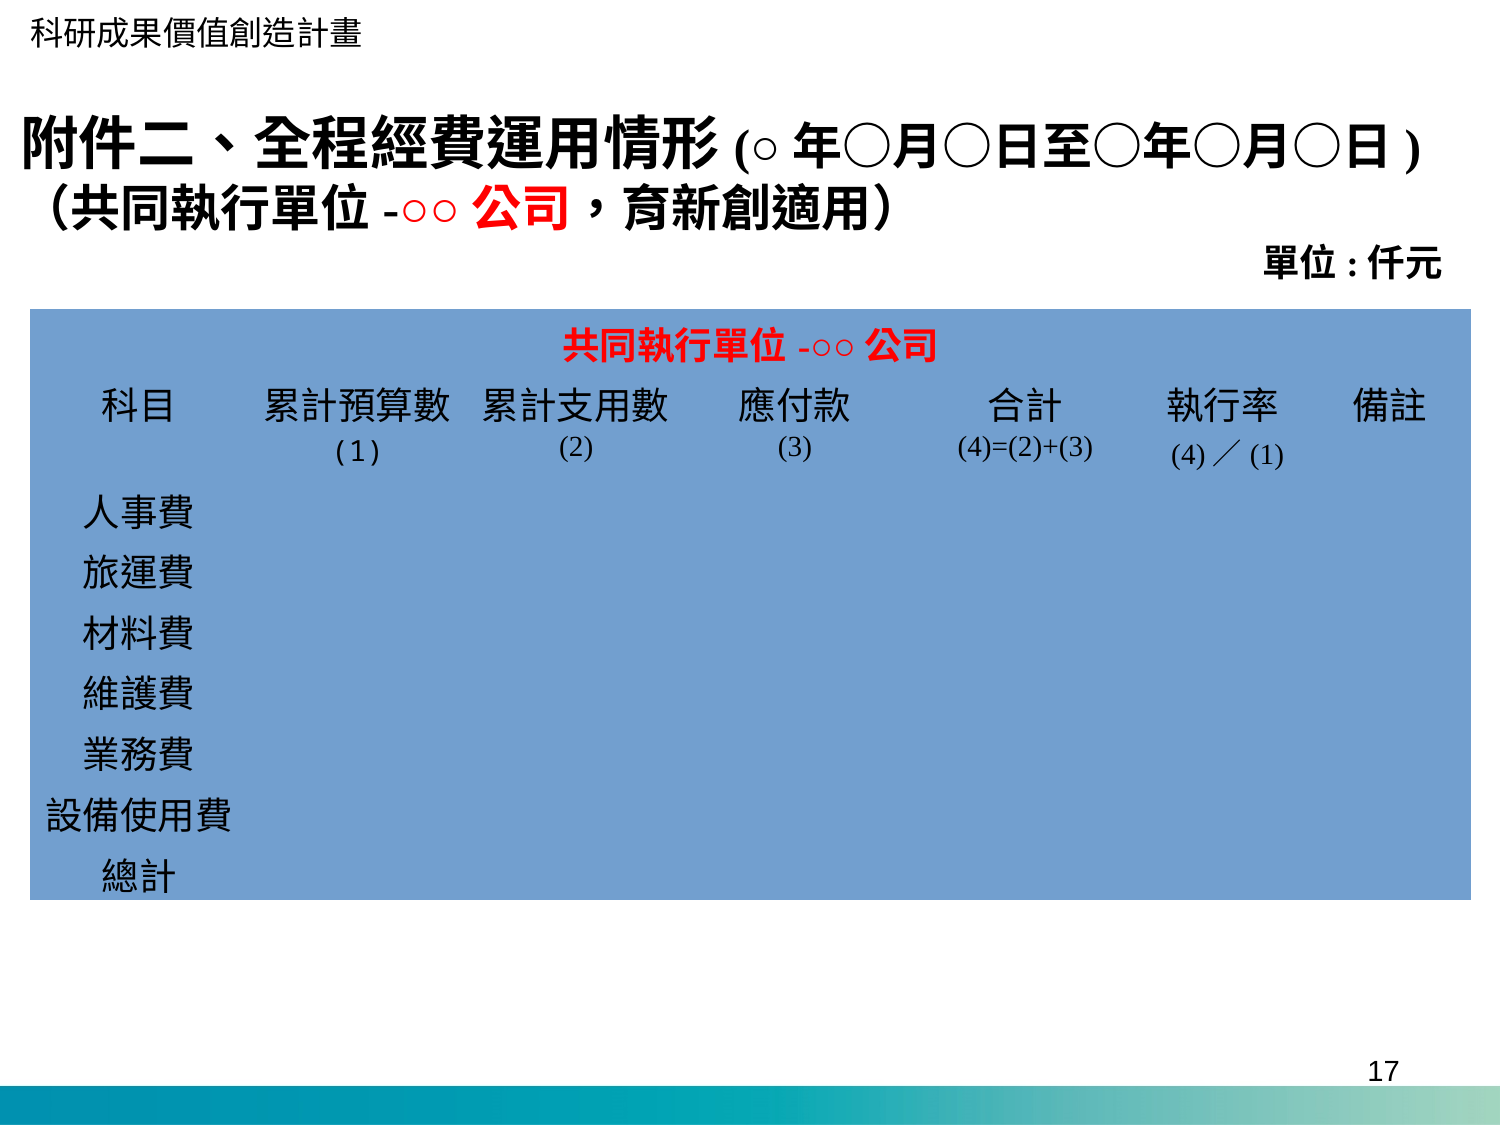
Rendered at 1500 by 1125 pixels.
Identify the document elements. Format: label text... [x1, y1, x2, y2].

table_cell [467, 536, 686, 596]
table_cell [467, 596, 686, 657]
table_cell 材料費 [30, 596, 249, 657]
table_cell [249, 657, 467, 718]
table_cell [1146, 718, 1309, 778]
table_cell [467, 778, 686, 839]
table_cell 科目 [30, 369, 249, 475]
table_cell [249, 778, 467, 839]
table_cell [686, 596, 904, 657]
table_cell [249, 839, 467, 895]
table_cell 總計 [30, 839, 249, 895]
table_cell [1309, 718, 1471, 778]
table_cell 累計預算數(1) [249, 369, 467, 475]
table_cell [467, 475, 686, 536]
table_cell 旅運費 [30, 536, 249, 596]
text_box 單位:仟元 [1247, 230, 1472, 292]
table_cell [1309, 475, 1471, 536]
table_cell [686, 657, 904, 718]
table_cell [904, 778, 1146, 839]
table_cell 設備使用費 [30, 778, 249, 839]
table_cell [1146, 475, 1309, 536]
table_cell [1146, 778, 1309, 839]
table_cell [1309, 778, 1471, 839]
table_cell [1309, 839, 1471, 900]
table_cell [1146, 839, 1309, 895]
table_cell [686, 475, 904, 536]
table_cell [249, 718, 467, 778]
table_cell [904, 536, 1146, 596]
table_cell [249, 596, 467, 657]
table_cell [249, 475, 467, 536]
table_cell 合計 (4)=(2)+(3) [904, 369, 1146, 475]
table_cell [1146, 536, 1309, 596]
table_cell [1309, 657, 1471, 718]
table_cell [1309, 536, 1471, 596]
table_cell 應付款 (3) [686, 369, 904, 475]
table_cell [904, 475, 1146, 536]
table_cell [686, 718, 904, 778]
table_cell [1146, 657, 1309, 718]
table_cell 執行率(4)／(1) [1146, 369, 1309, 475]
table_cell [467, 657, 686, 718]
table_header 共同執行單位-○○公司 [30, 309, 1471, 369]
table_cell [686, 778, 904, 839]
table_cell [686, 536, 904, 596]
table_cell [1309, 596, 1471, 657]
text_box 16 [1352, 1044, 1500, 1123]
table_cell [904, 839, 1146, 895]
table_cell 人事費 [30, 475, 249, 536]
table_cell [904, 718, 1146, 778]
table_cell [904, 596, 1146, 657]
table_cell [249, 536, 467, 596]
table_cell 維護費 [30, 657, 249, 718]
table_cell [467, 718, 686, 778]
table_cell 業務費 [30, 718, 249, 778]
table_cell [1146, 596, 1309, 657]
table_cell [467, 839, 686, 895]
table_cell [686, 839, 904, 895]
text_box [9, 895, 1440, 1125]
table_cell [904, 657, 1146, 718]
text_box 附件二、全程經費運用情形(○年○月○日至○年○月○日) （共同執行單位-○○公司，育新創適用） [6, 99, 1437, 244]
table_cell 備註 [1309, 369, 1471, 475]
table_cell 累計支用數(2) [467, 369, 686, 475]
